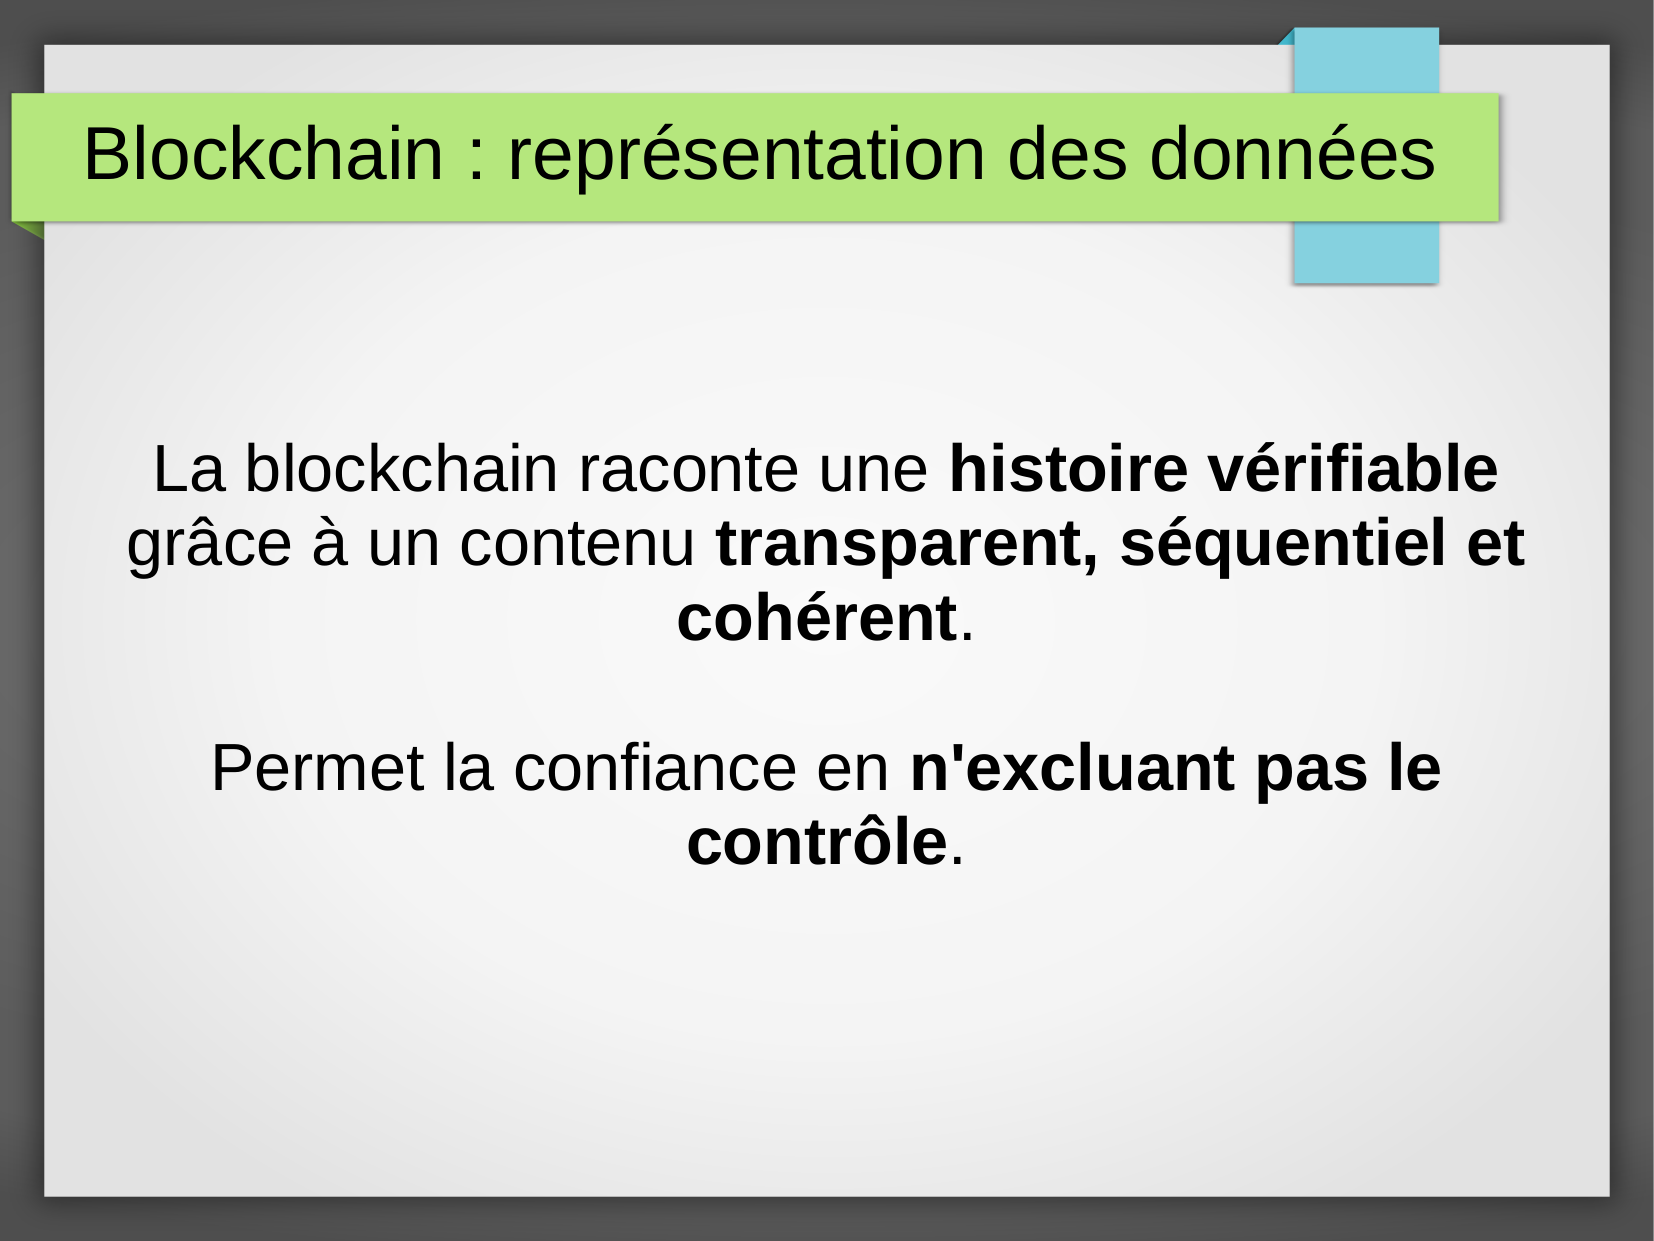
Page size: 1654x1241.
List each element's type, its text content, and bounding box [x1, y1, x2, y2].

picture [0, 0, 1654, 1241]
title Blockchain : représentation des données [82, 94, 1512, 213]
subtitle La blockchain raconte une histoire vérifiable grâce à un contenu transparent, séquentiel et cohérent. Permet la confiance en n'excluant pas le contrôle. [82, 295, 1571, 1015]
